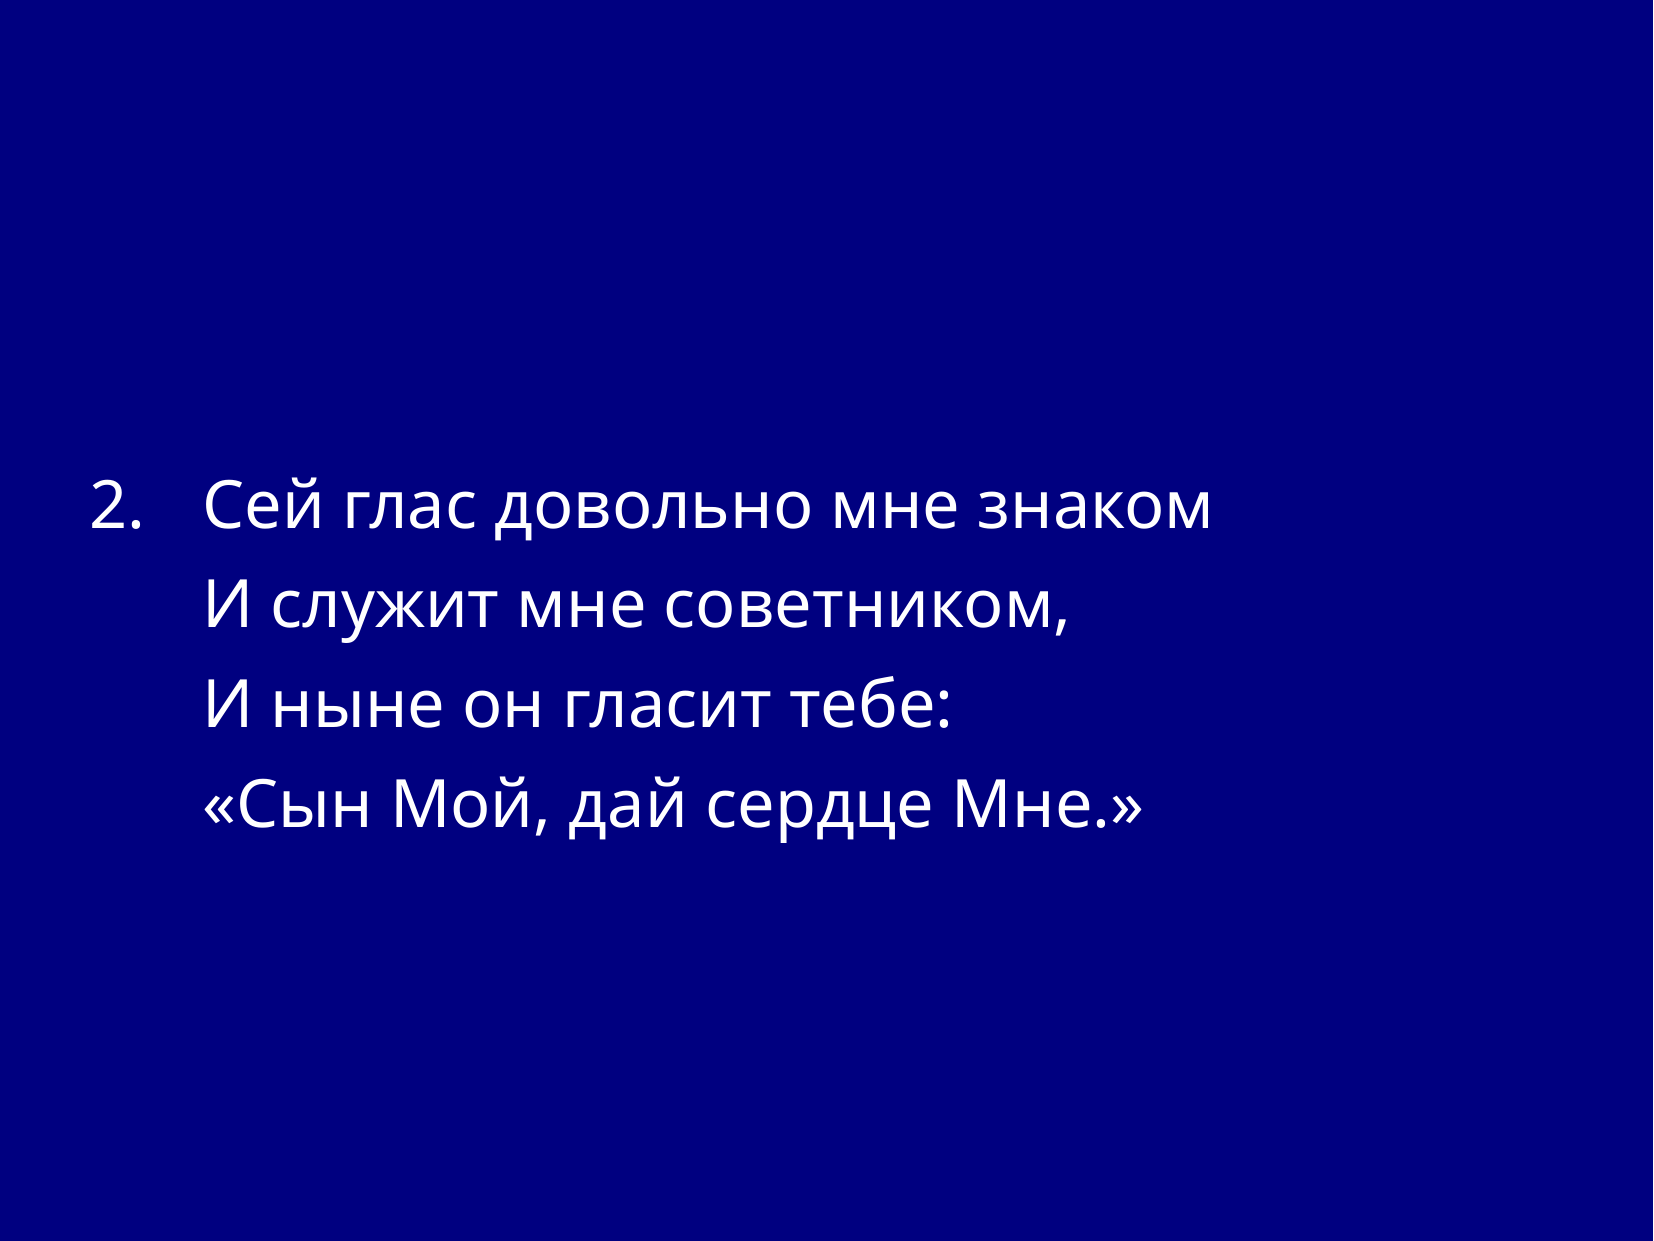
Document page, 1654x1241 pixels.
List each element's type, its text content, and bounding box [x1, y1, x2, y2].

text_box 2. Сей глас довольно мне знаком И служит мне советником, И ныне он гласит тебе: «Сын Мой, дай сердце Мне.» [75, 150, 1576, 1163]
